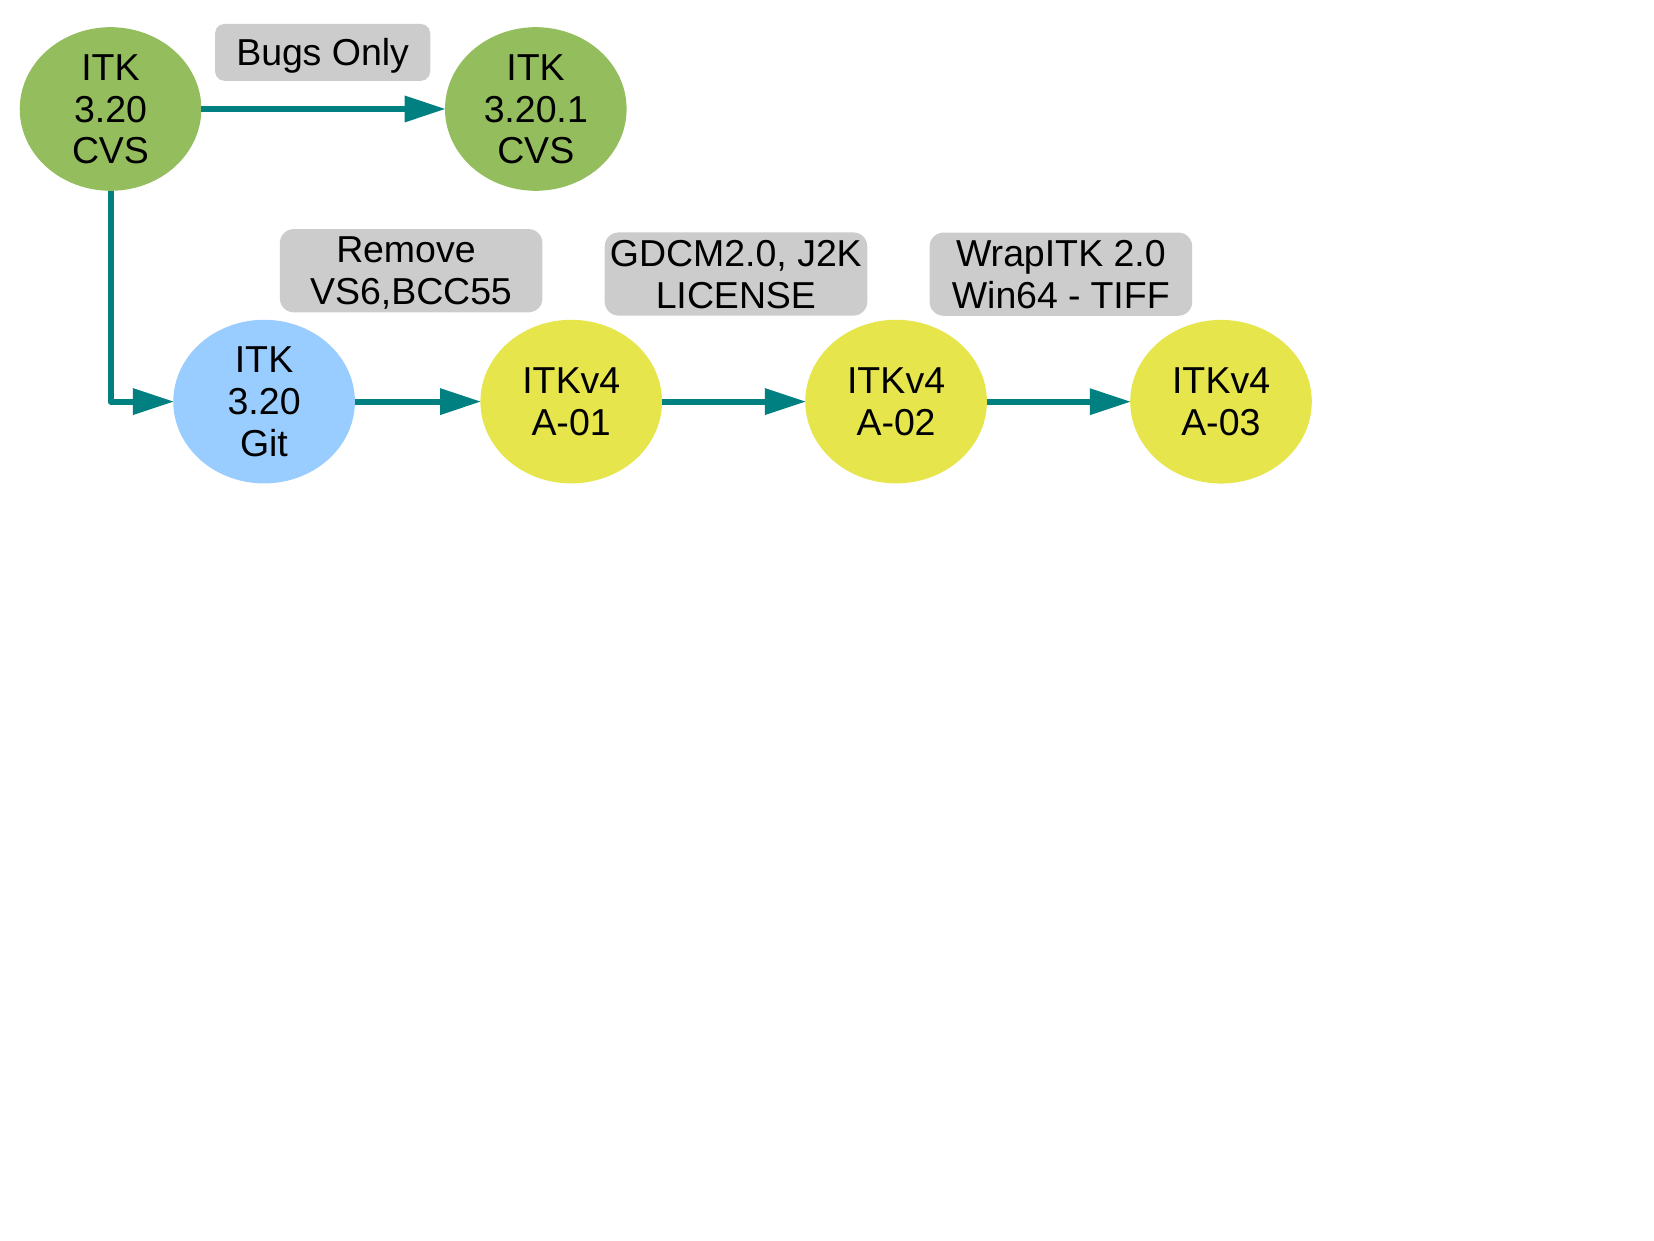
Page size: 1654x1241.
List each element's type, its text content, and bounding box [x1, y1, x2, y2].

text_box ITK 3.20 Git [173, 319, 355, 484]
text_box ITKv4 A-01 [480, 319, 662, 484]
text_box ITK 3.20 CVS [19, 27, 202, 191]
text_box GDCM2.0, J2K LICENSE [604, 232, 868, 316]
text_box ITKv4 A-02 [805, 319, 987, 484]
text_box Bugs Only [215, 23, 431, 81]
text_box Remove VS6,BCC55 [279, 229, 543, 313]
text_box ITK 3.20.1 CVS [445, 27, 627, 191]
text_box ITKv4 A-03 [1130, 319, 1312, 484]
text_box WrapITK 2.0 Win64 - TIFF [929, 232, 1193, 316]
